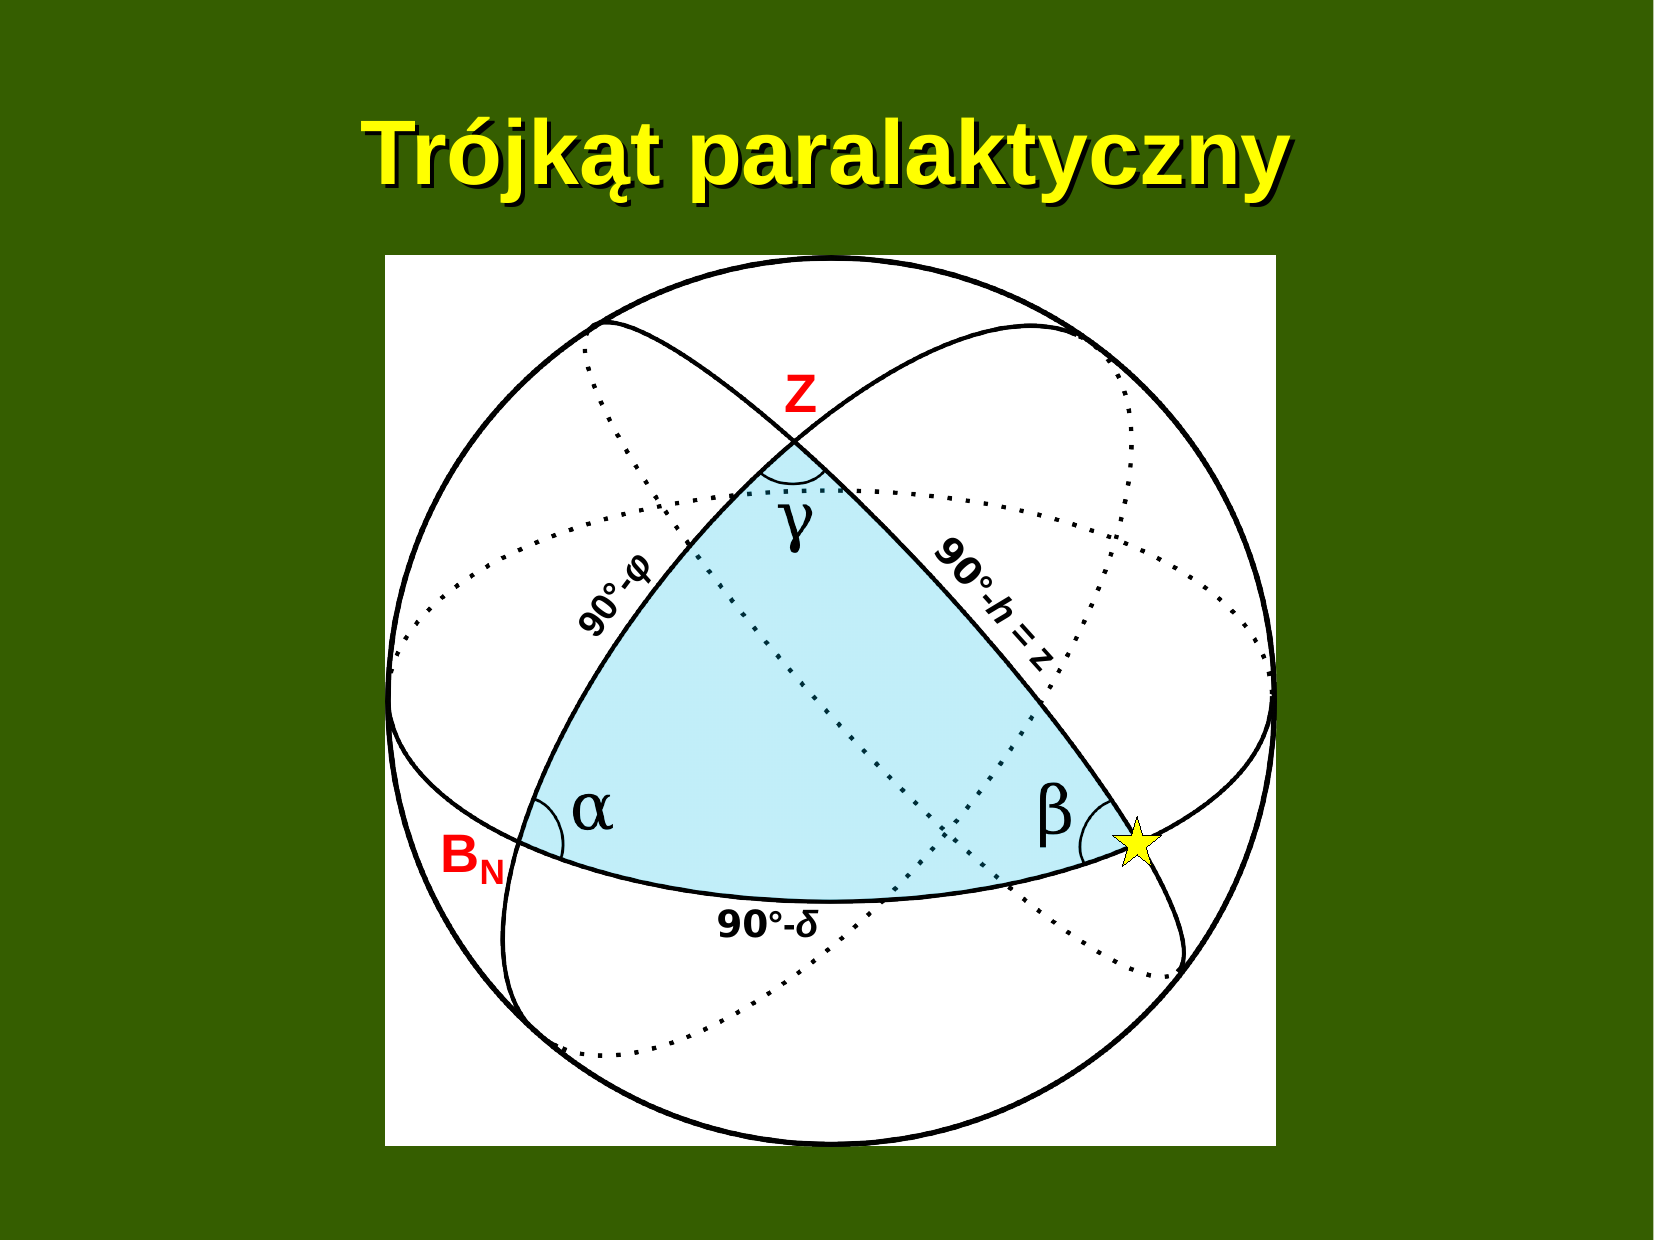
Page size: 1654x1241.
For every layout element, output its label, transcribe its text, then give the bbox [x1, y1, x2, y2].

text_box 90°-φ [554, 527, 676, 662]
text_box [1112, 816, 1162, 867]
title Trójkąt paralaktyczny [82, 56, 1571, 250]
text_box 90°-h = z [909, 512, 1083, 696]
text_box Z [769, 356, 833, 432]
text_box BN [425, 816, 520, 900]
picture [385, 255, 1277, 1147]
text_box 90°-δ [701, 895, 834, 955]
